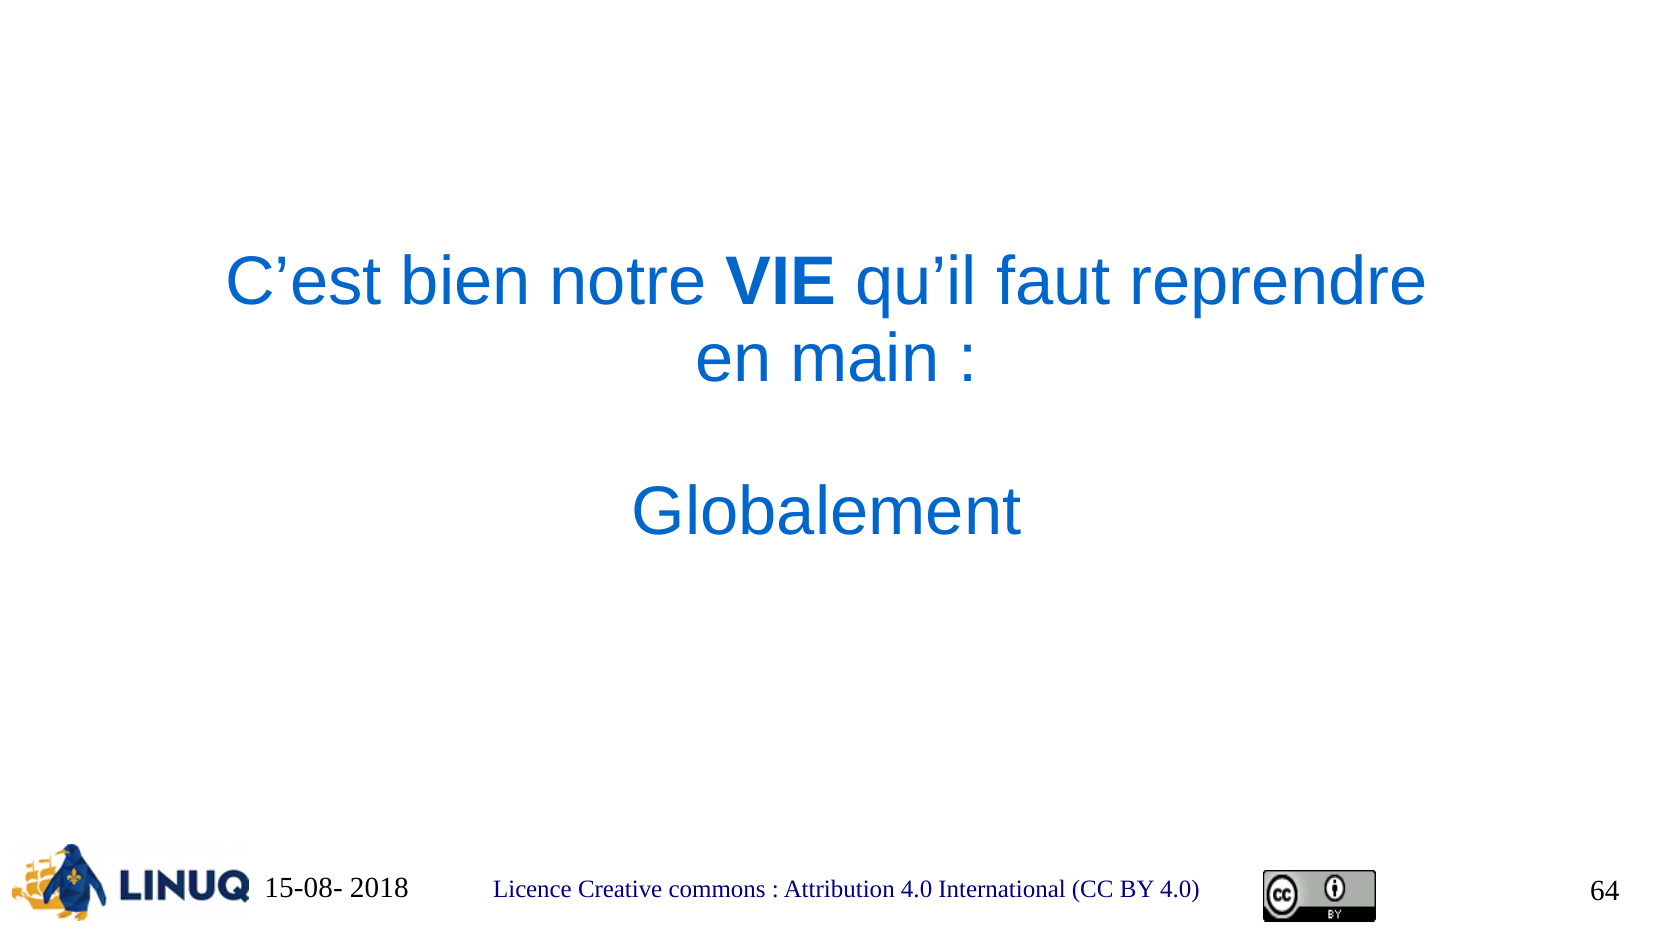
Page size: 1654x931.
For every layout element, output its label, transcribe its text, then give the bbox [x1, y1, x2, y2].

picture [1263, 870, 1376, 922]
title C’est bien notre VIE qu’il faut reprendre en main : Globalement [82, 126, 1571, 665]
picture [11, 844, 249, 921]
